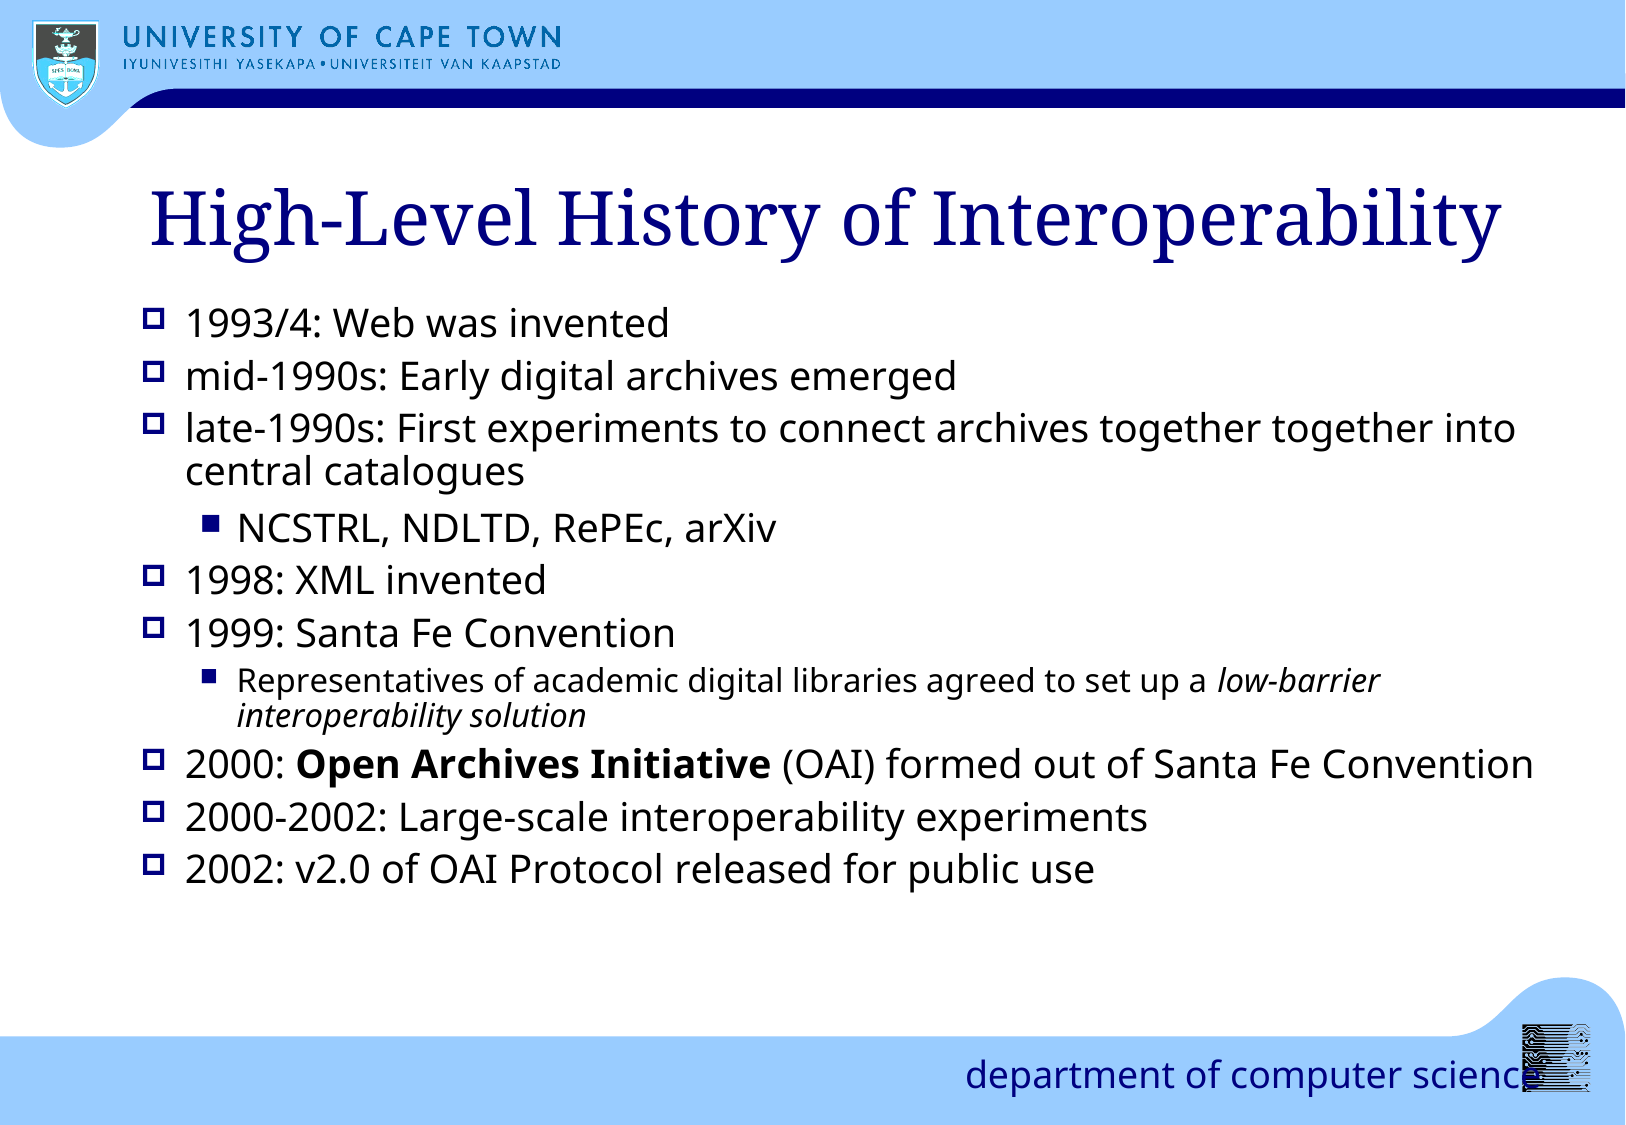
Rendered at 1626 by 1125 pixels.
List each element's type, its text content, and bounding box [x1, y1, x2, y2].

picture [1526, 1070, 1536, 1076]
list 1993/4: Web was invented mid-1990s: Early digital archives emerged late-1990s: First experiments to connect archives together together into central catalogues NCSTRL, NDLTD, RePEc, arXiv 1998: XML invented 1999: Santa Fe Convention Representatives of academic digital libraries agreed to set up a low-barrier interoperability solution 2000: Open Archives Initiative (OAI) formed out of Santa Fe Convention 2000-2002: Large-scale interoperability experiments 2002: v2.0 of OAI Protocol released for public use [125, 296, 1570, 949]
title High-Level History of Interoperability [134, 140, 1571, 268]
picture [1522, 1024, 1591, 1092]
picture [120, 23, 563, 71]
